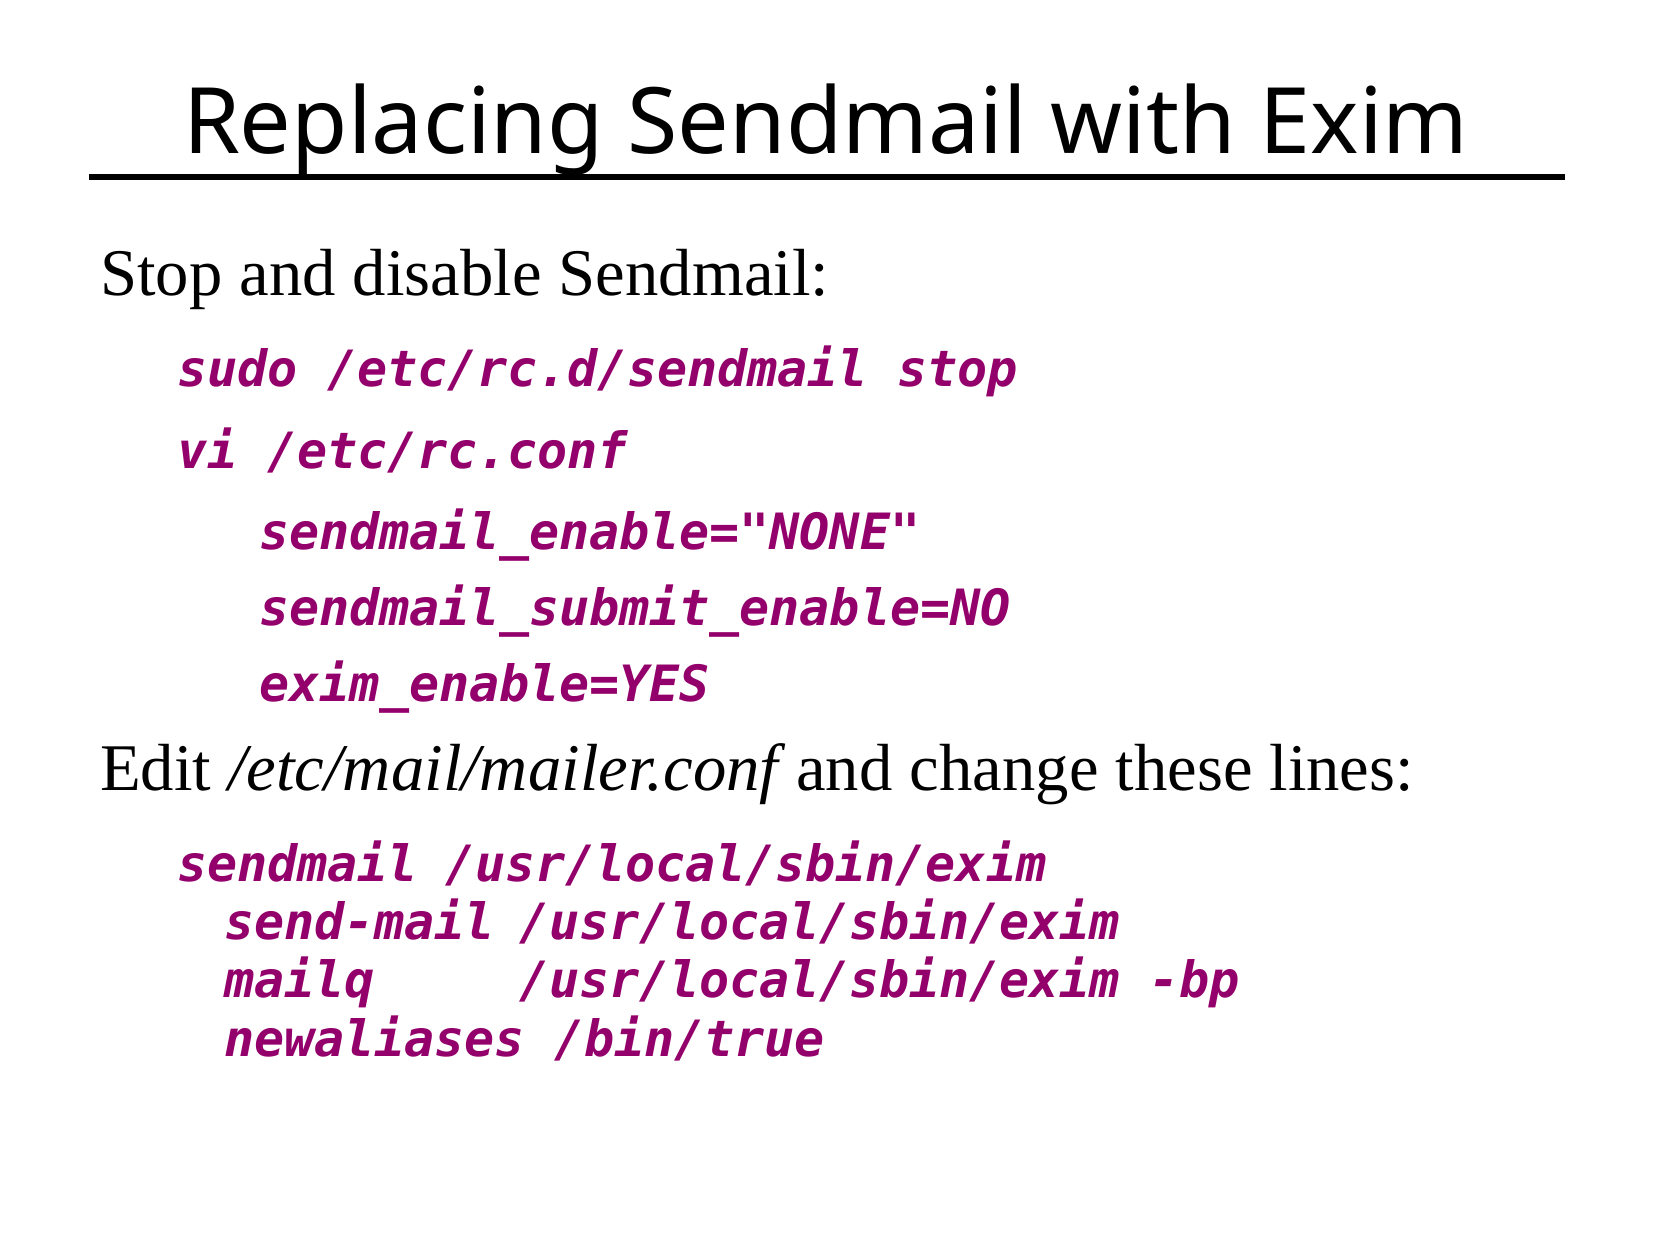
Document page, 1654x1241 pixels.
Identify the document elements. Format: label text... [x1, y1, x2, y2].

list Stop and disable Sendmail: sudo /etc/rc.d/sendmail stop vi /etc/rc.conf sendmail_enable="NONE" sendmail_submit_enable=NO exim_enable=YES Edit /etc/mail/mailer.conf and change these lines: sendmail /usr/local/sbin/exim send-mail /usr/local/sbin/exim mailq /usr/local/sbin/exim -bp newaliases /bin/true [82, 236, 1571, 1123]
title Replacing Sendmail with Exim [82, 29, 1571, 207]
